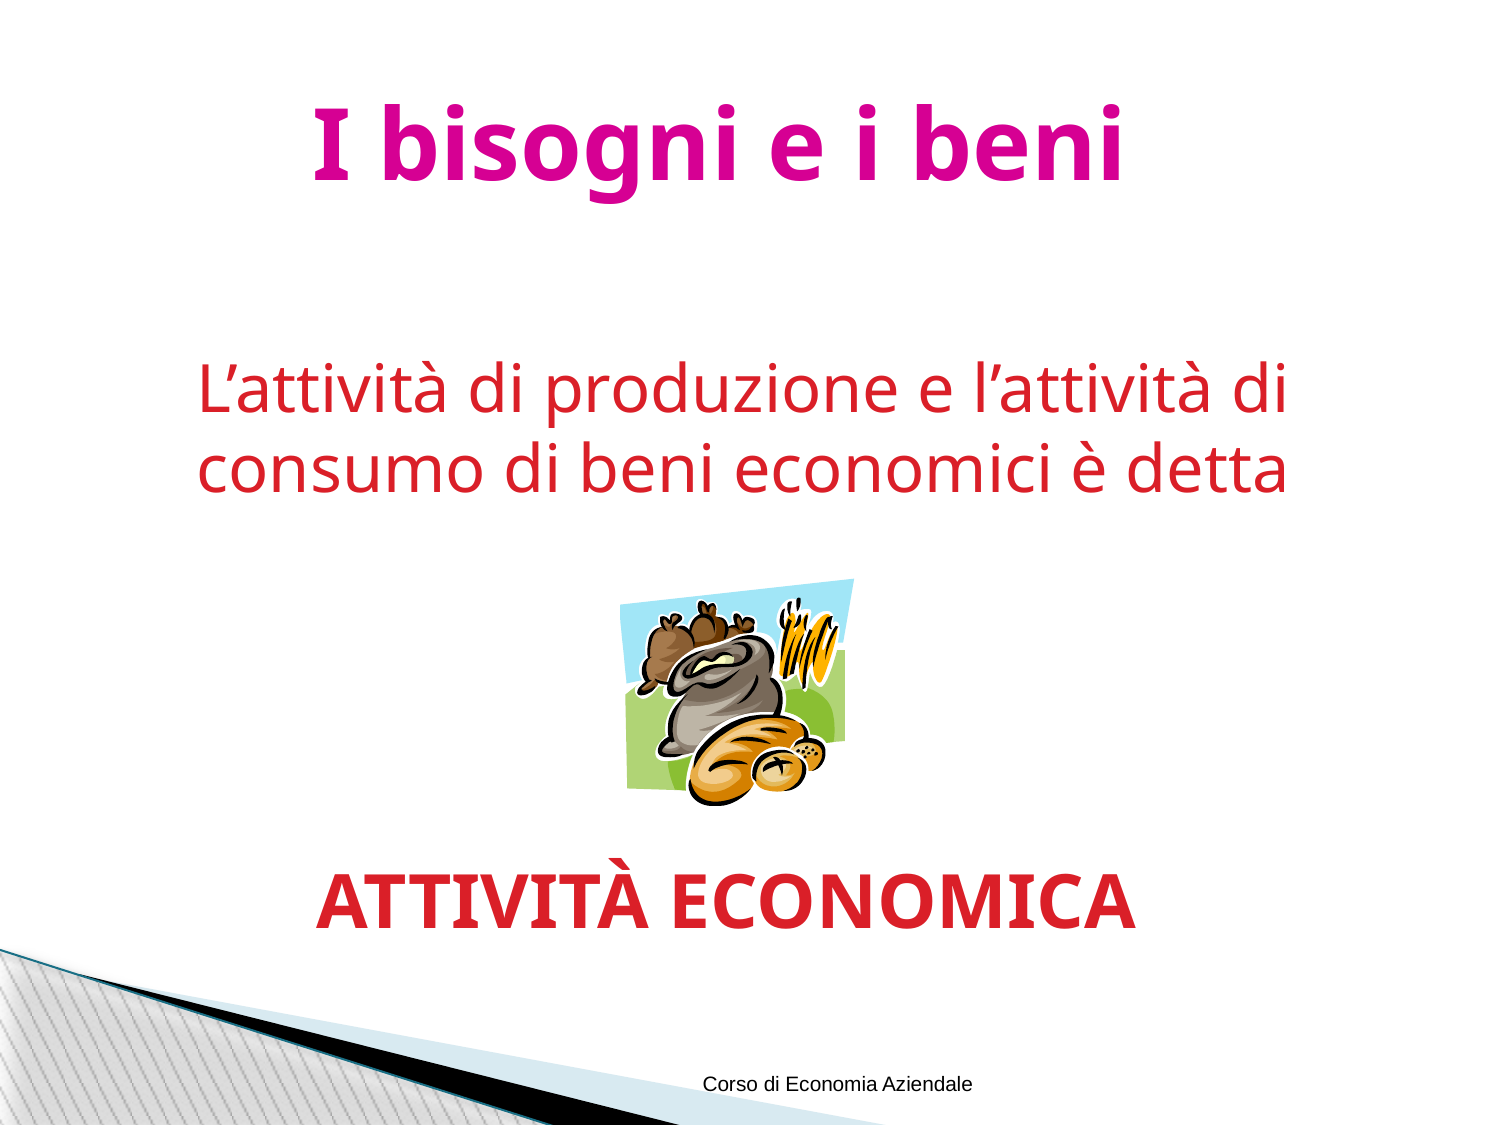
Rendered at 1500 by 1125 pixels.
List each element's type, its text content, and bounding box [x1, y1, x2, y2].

text_box ATTIVITÀ ECONOMICA [183, 846, 1271, 951]
text_box I bisogni e i beni [123, 73, 1317, 209]
list L’attività di produzione e l’attività di consumo di beni economici è detta [100, 338, 1328, 509]
footer Corso di Economia Aziendale [512, 1024, 988, 1103]
chart [620, 576, 857, 808]
